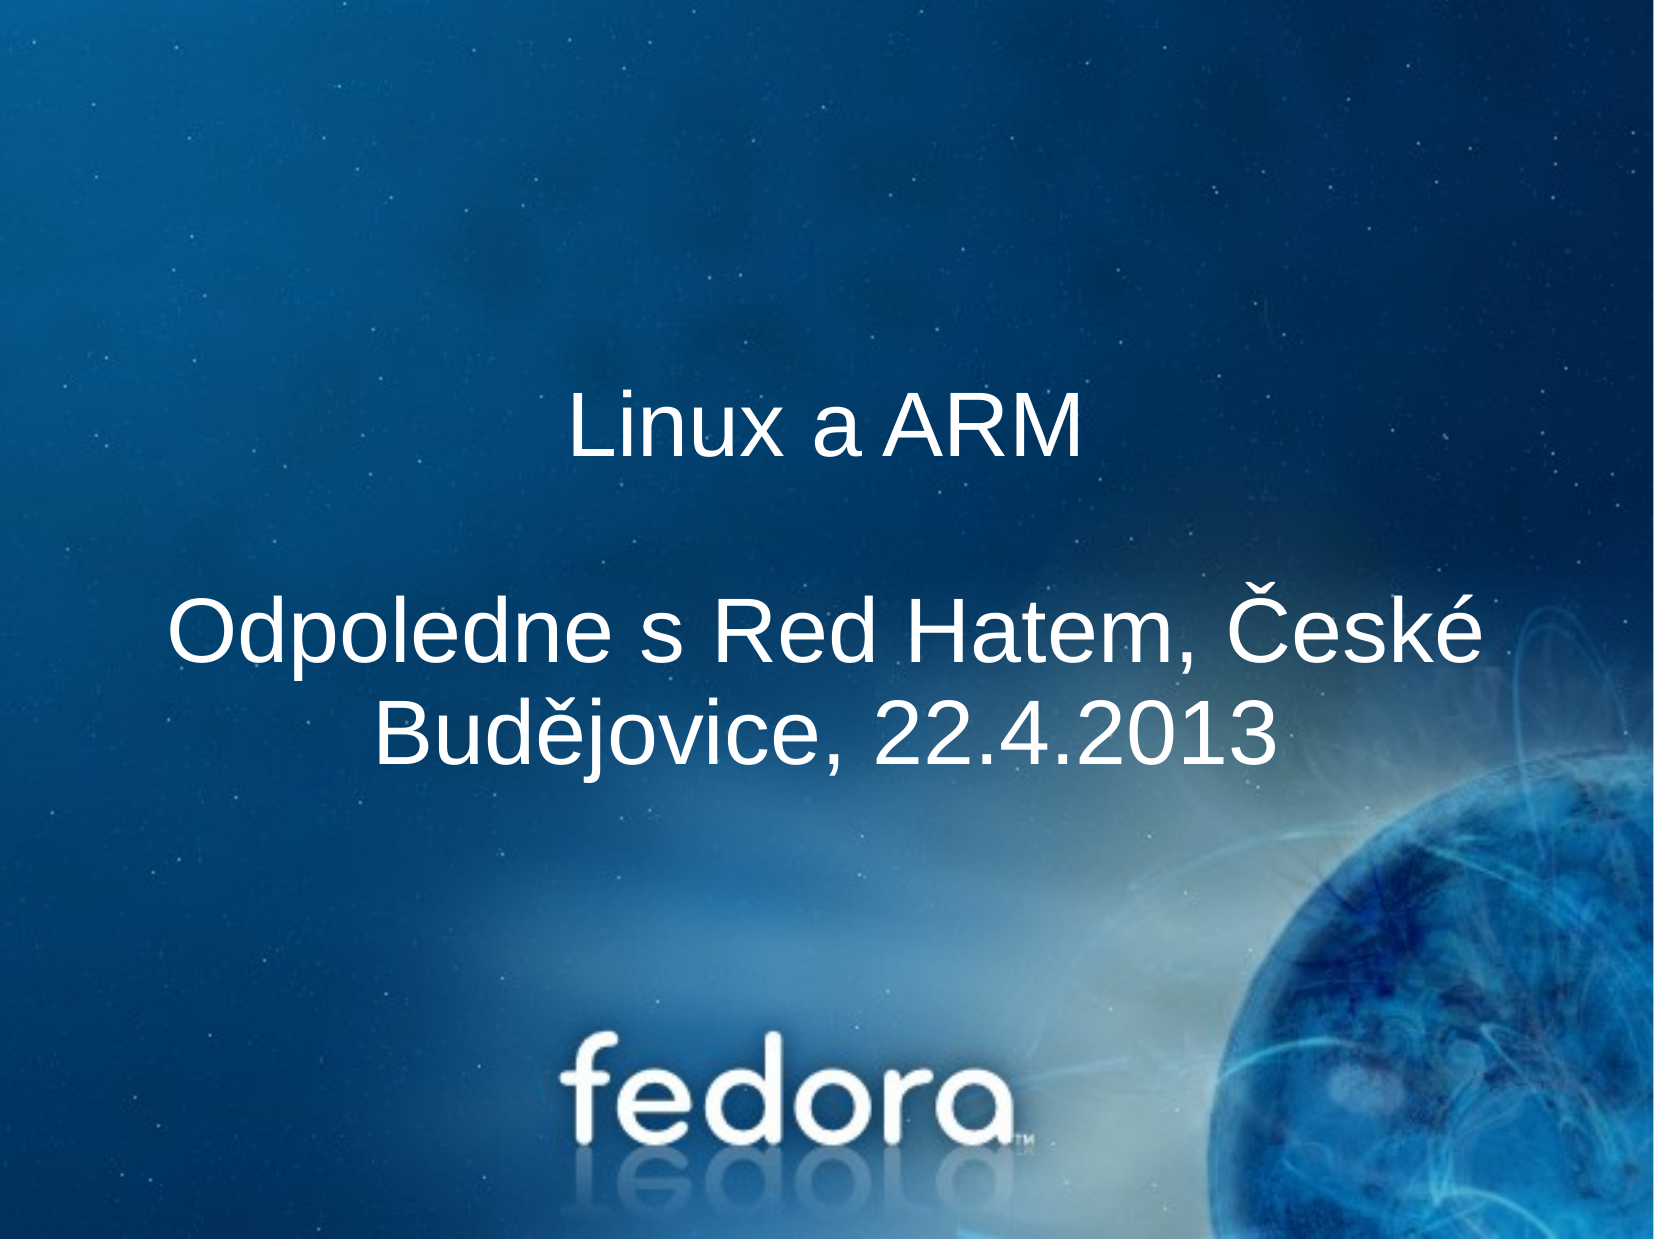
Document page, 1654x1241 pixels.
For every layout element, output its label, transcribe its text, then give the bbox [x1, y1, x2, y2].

picture [0, 0, 1654, 1239]
title Linux a ARM Odpoledne s Red Hatem, České Budějovice, 22.4.2013 [82, 49, 1571, 1109]
